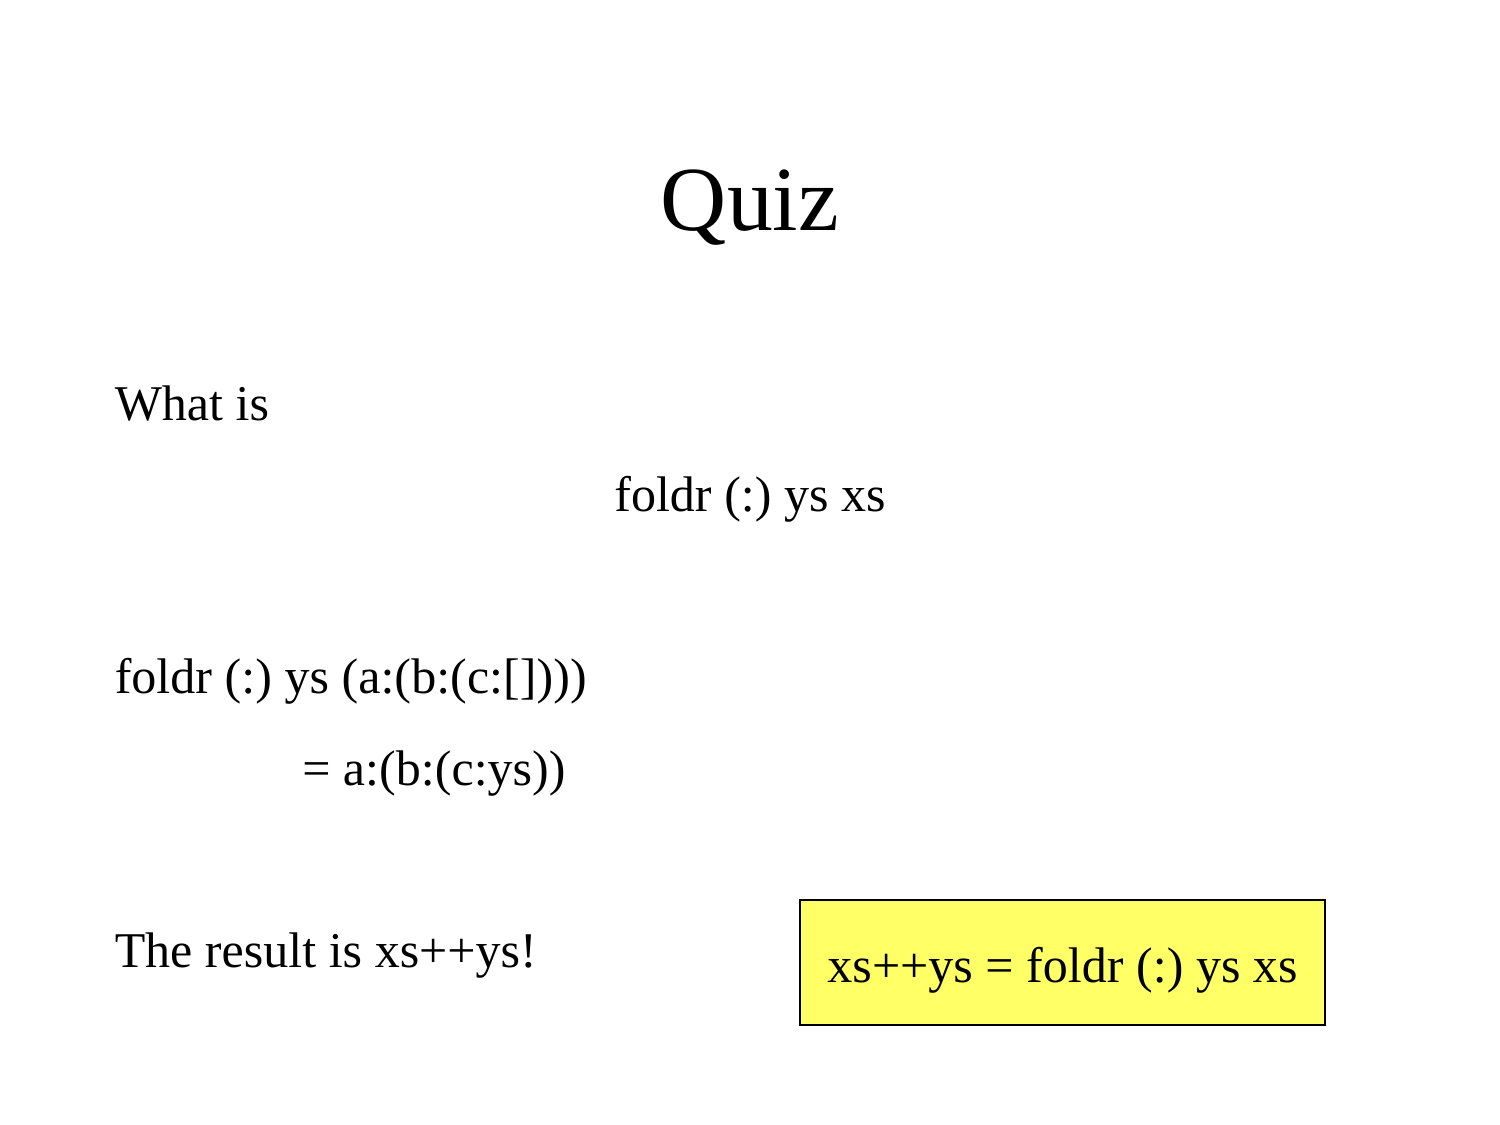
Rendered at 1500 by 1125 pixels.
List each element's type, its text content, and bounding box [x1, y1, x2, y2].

text_box What is foldr (:) ys xs foldr (:) ys (a:(b:(c:[]))) = a:(b:(c:ys)) The result is xs++ys! [99, 362, 1401, 986]
text_box xs++ys = foldr (:) ys xs [800, 899, 1326, 1025]
title Quiz [112, 99, 1388, 288]
